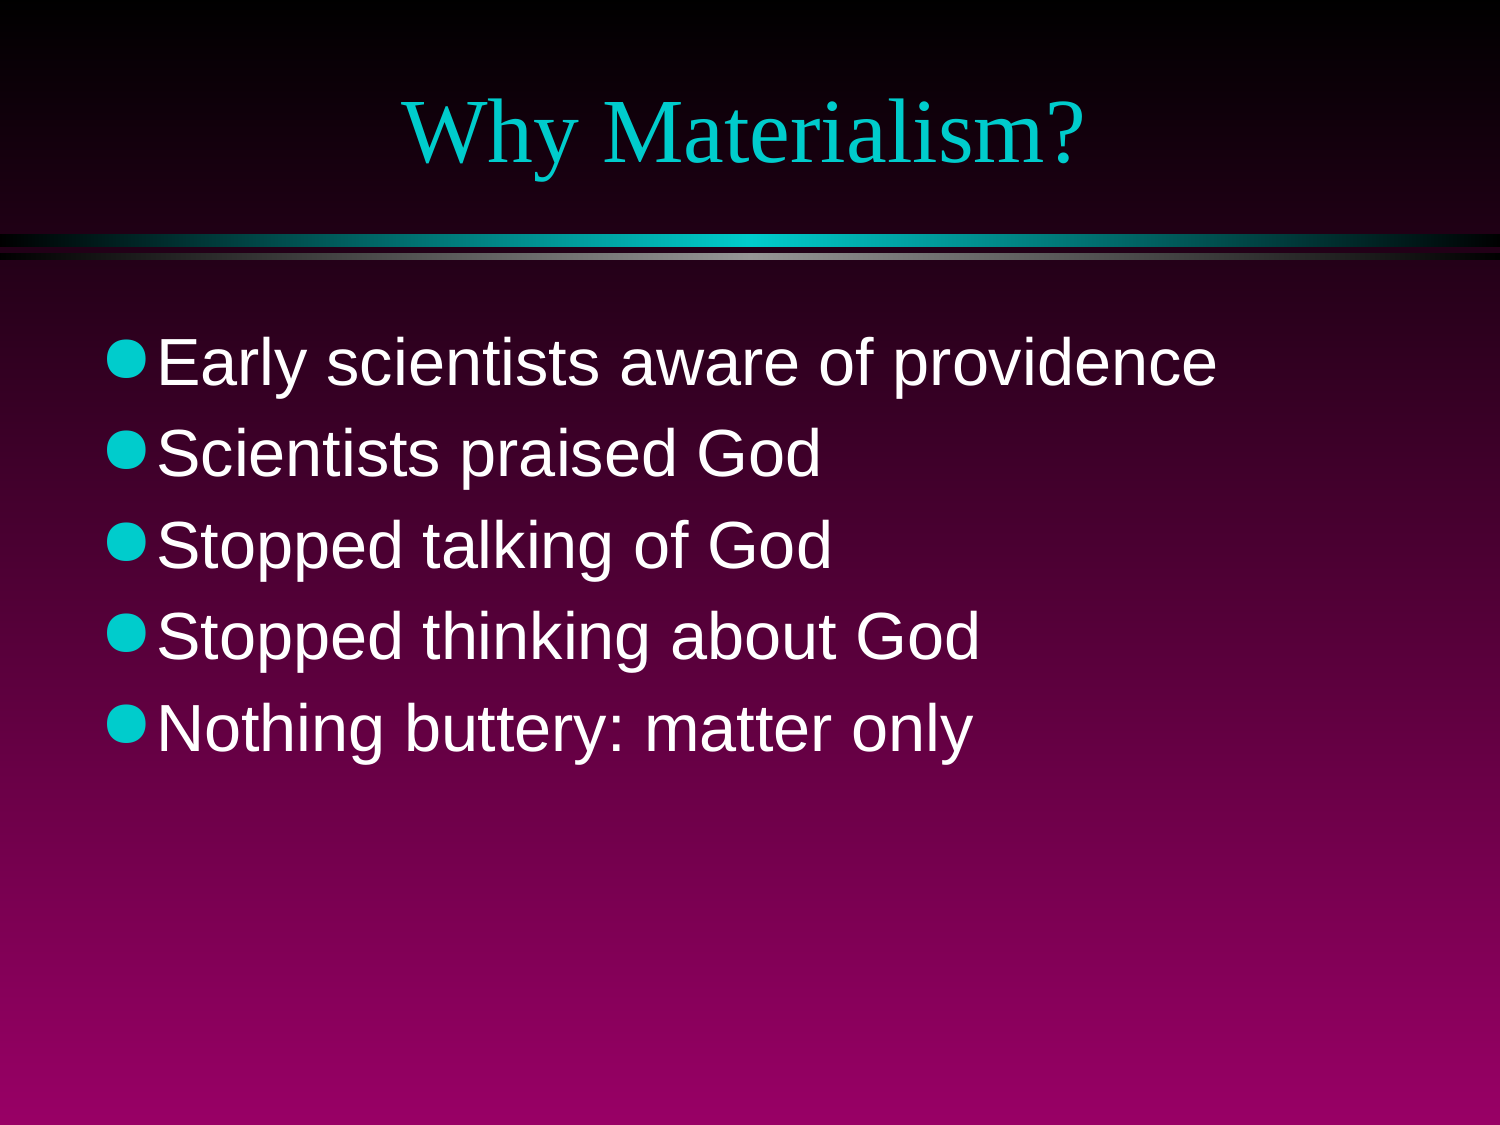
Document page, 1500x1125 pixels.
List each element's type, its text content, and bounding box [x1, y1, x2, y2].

list Early scientists aware of providence Scientists praised God Stopped talking of God Stopped thinking about God Nothing buttery: matter only [112, 324, 1388, 986]
title Why Materialism? [187, 56, 1463, 244]
